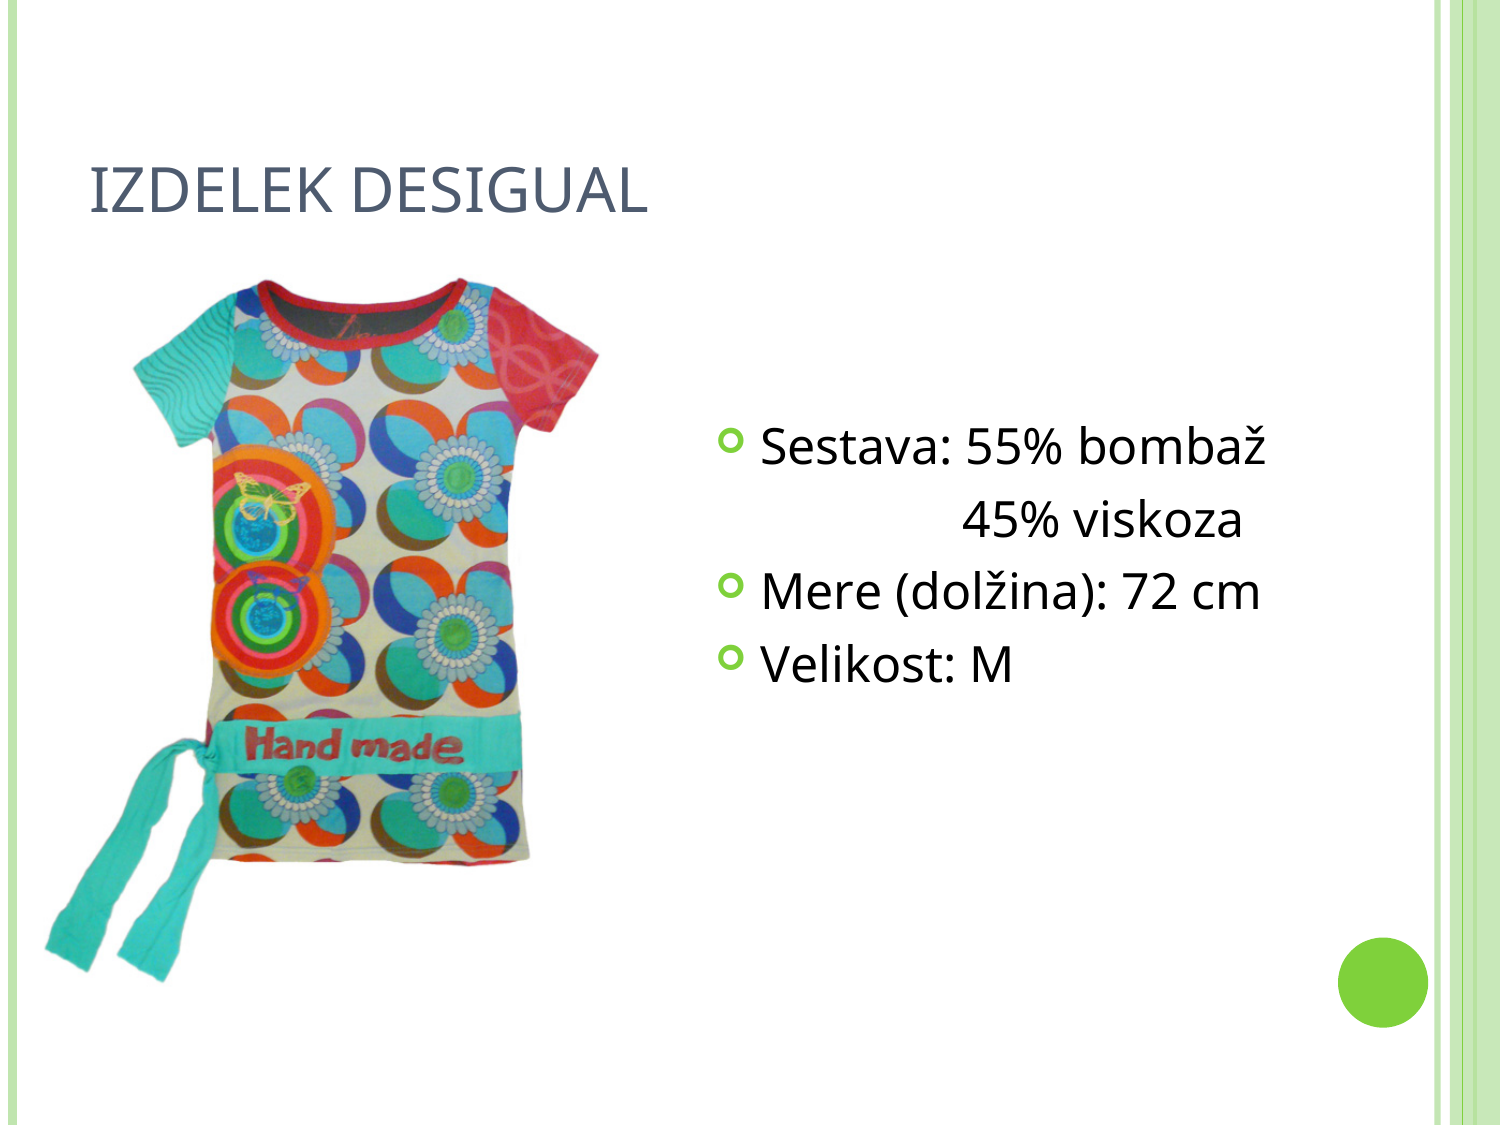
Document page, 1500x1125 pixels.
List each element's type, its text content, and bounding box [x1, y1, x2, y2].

list Sestava: 55% bombaž 45% viskoza Mere (dolžina): 72 cm Velikost: M [700, 262, 1301, 1013]
title IZDELEK DESIGUAL [74, 44, 1300, 233]
text_box [35, 257, 624, 1008]
